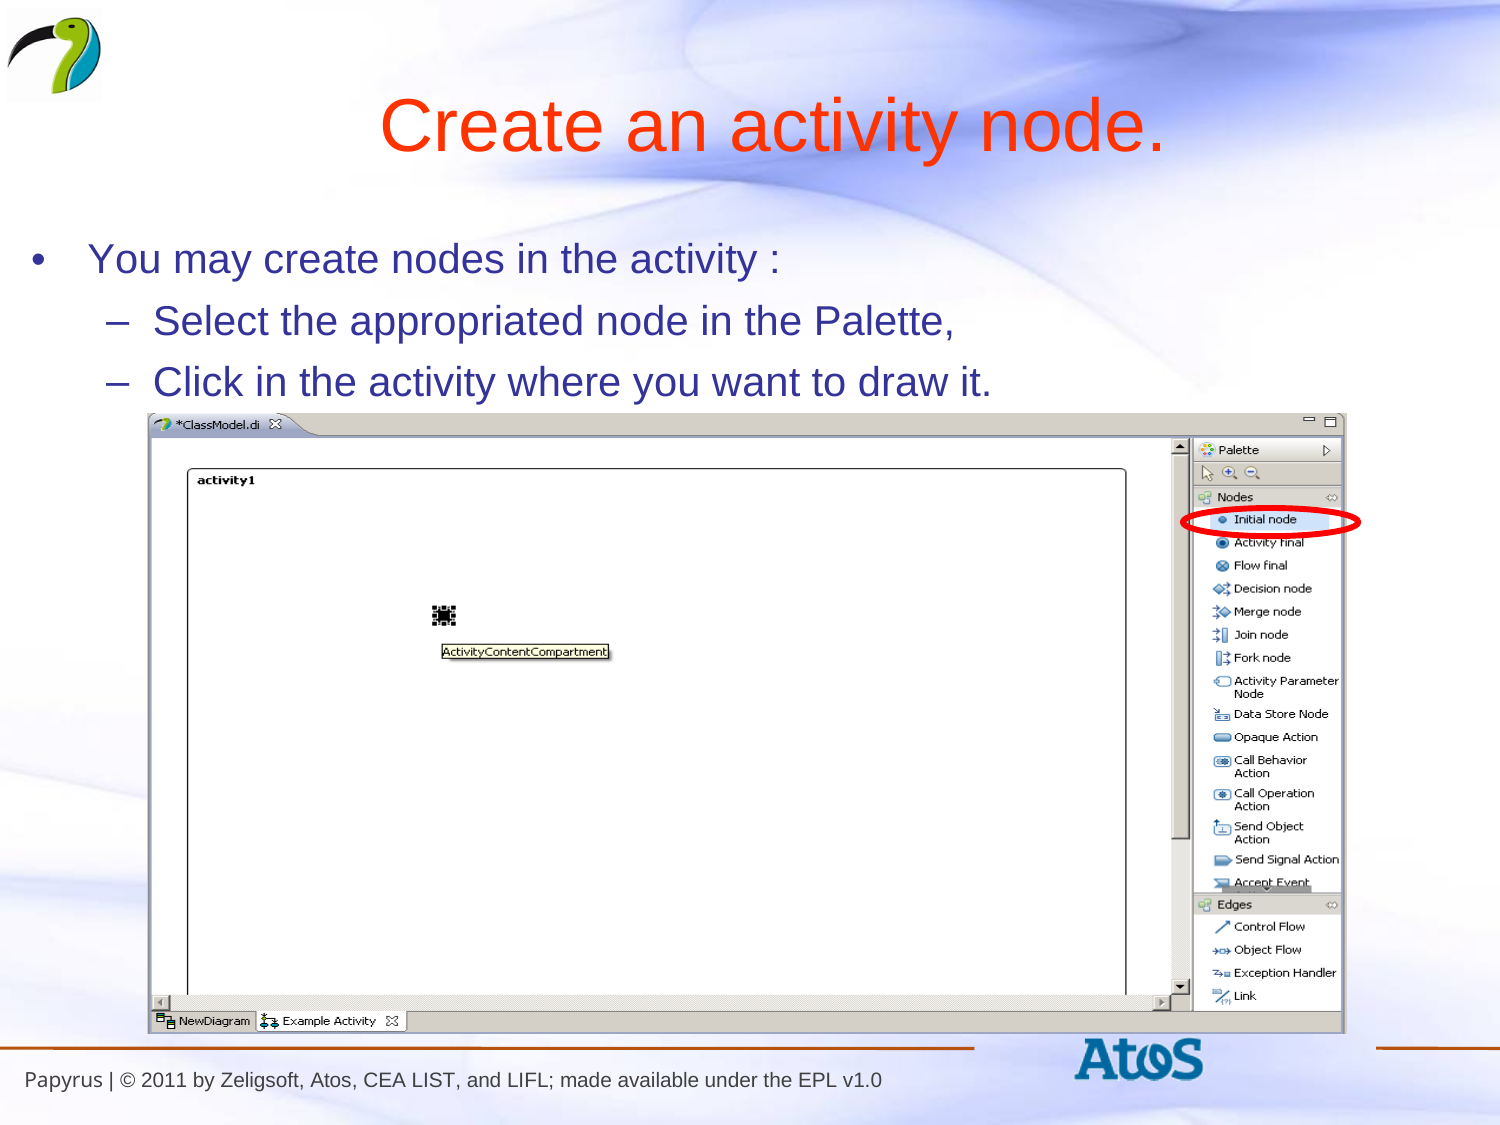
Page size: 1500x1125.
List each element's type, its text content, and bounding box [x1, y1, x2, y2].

text_box [1182, 507, 1359, 537]
title Create an activity node. [283, 64, 1264, 186]
picture [0, 0, 1500, 1125]
list You may create nodes in the activity : Select the appropriated node in the Palette, Click in the activity where you want to draw it. [31, 236, 1469, 975]
